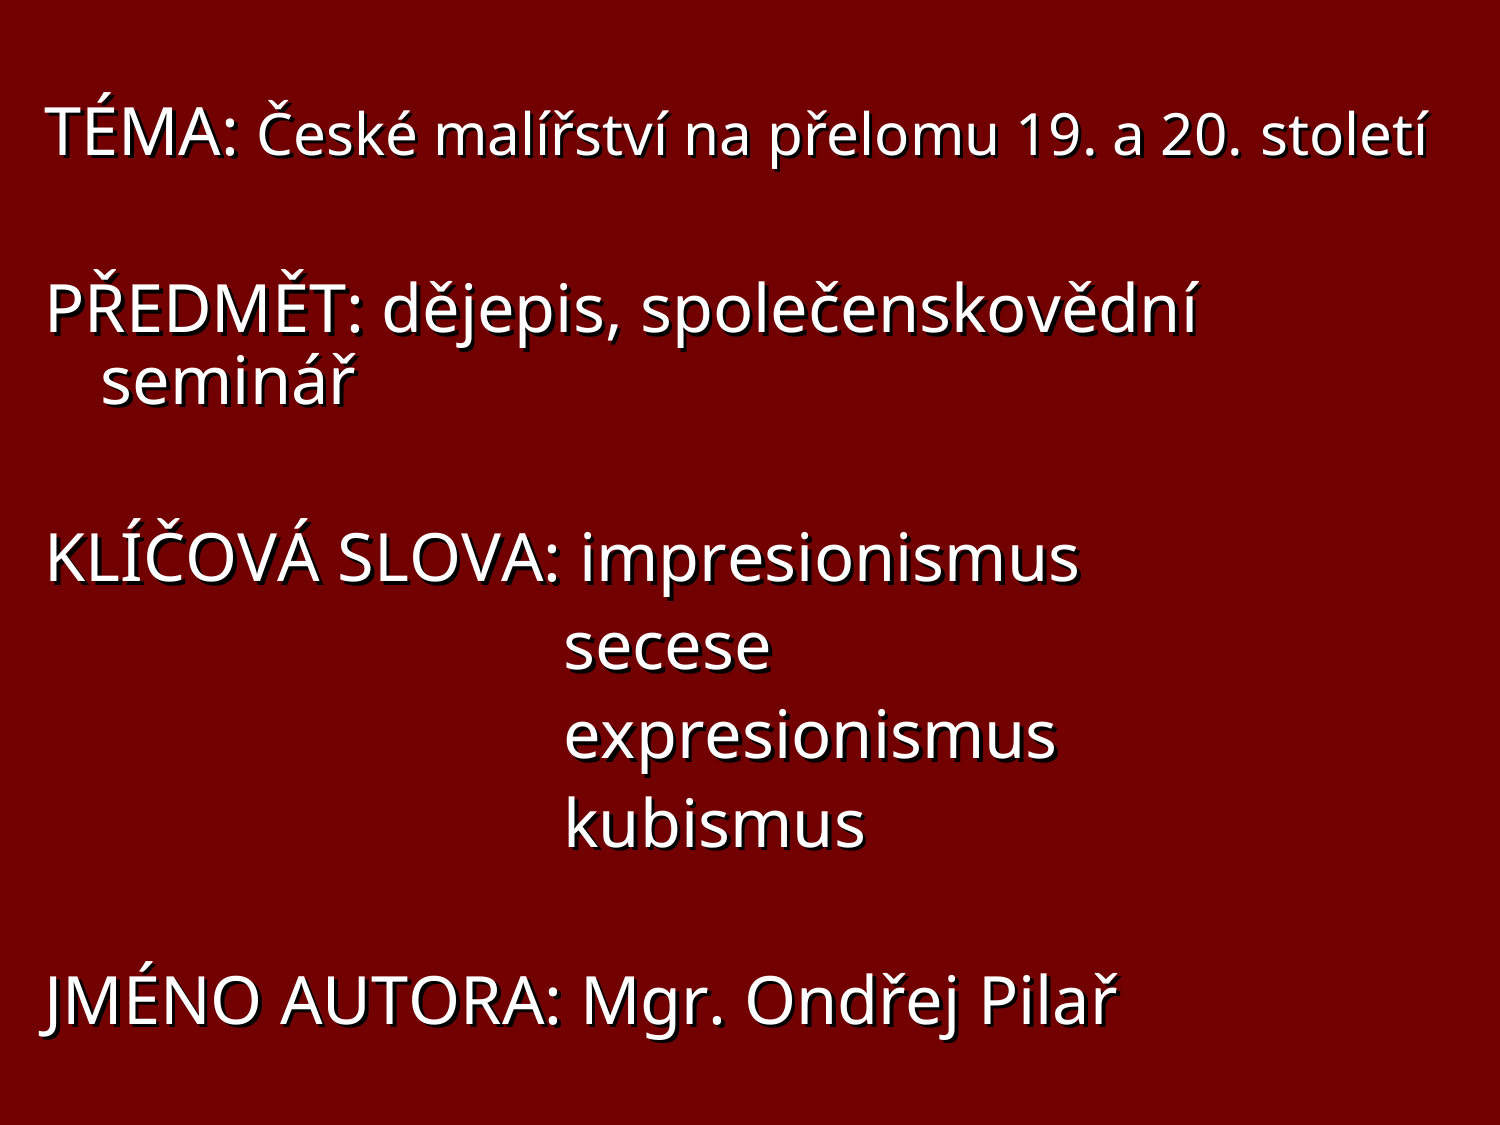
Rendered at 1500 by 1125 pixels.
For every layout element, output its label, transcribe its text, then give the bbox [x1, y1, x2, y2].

list TÉMA: České malířství na přelomu 19. a 20. století PŘEDMĚT: dějepis, společenskovědní seminář KLÍČOVÁ SLOVA: impresionismus secese expresionismus kubismus JMÉNO AUTORA: Mgr. Ondřej Pilař [29, 90, 1483, 1063]
